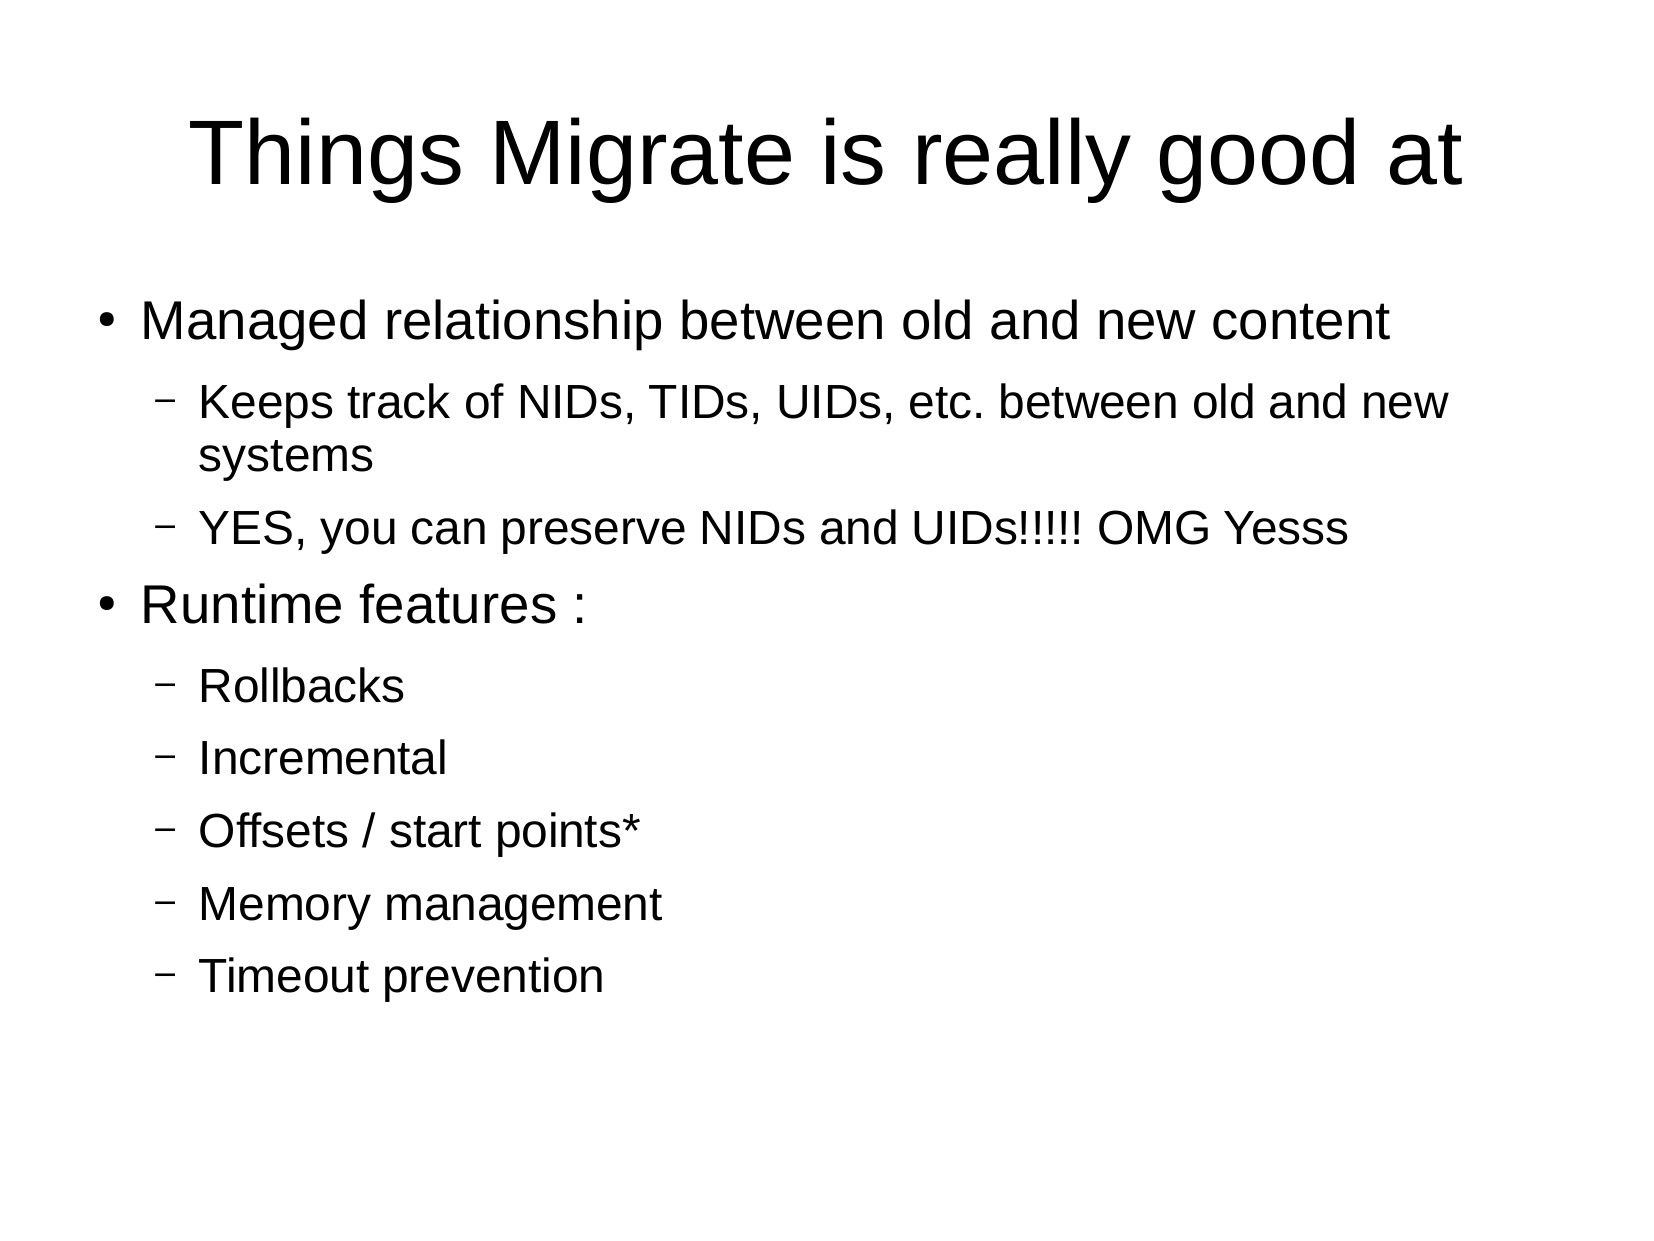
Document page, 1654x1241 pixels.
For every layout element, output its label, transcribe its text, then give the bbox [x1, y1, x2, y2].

title Things Migrate is really good at [82, 49, 1571, 257]
list Managed relationship between old and new content Keeps track of NIDs, TIDs, UIDs, etc. between old and new systems YES, you can preserve NIDs and UIDs!!!!! OMG Yesss Runtime features : Rollbacks Incremental Offsets / start points* Memory management Timeout prevention [82, 290, 1538, 1010]
